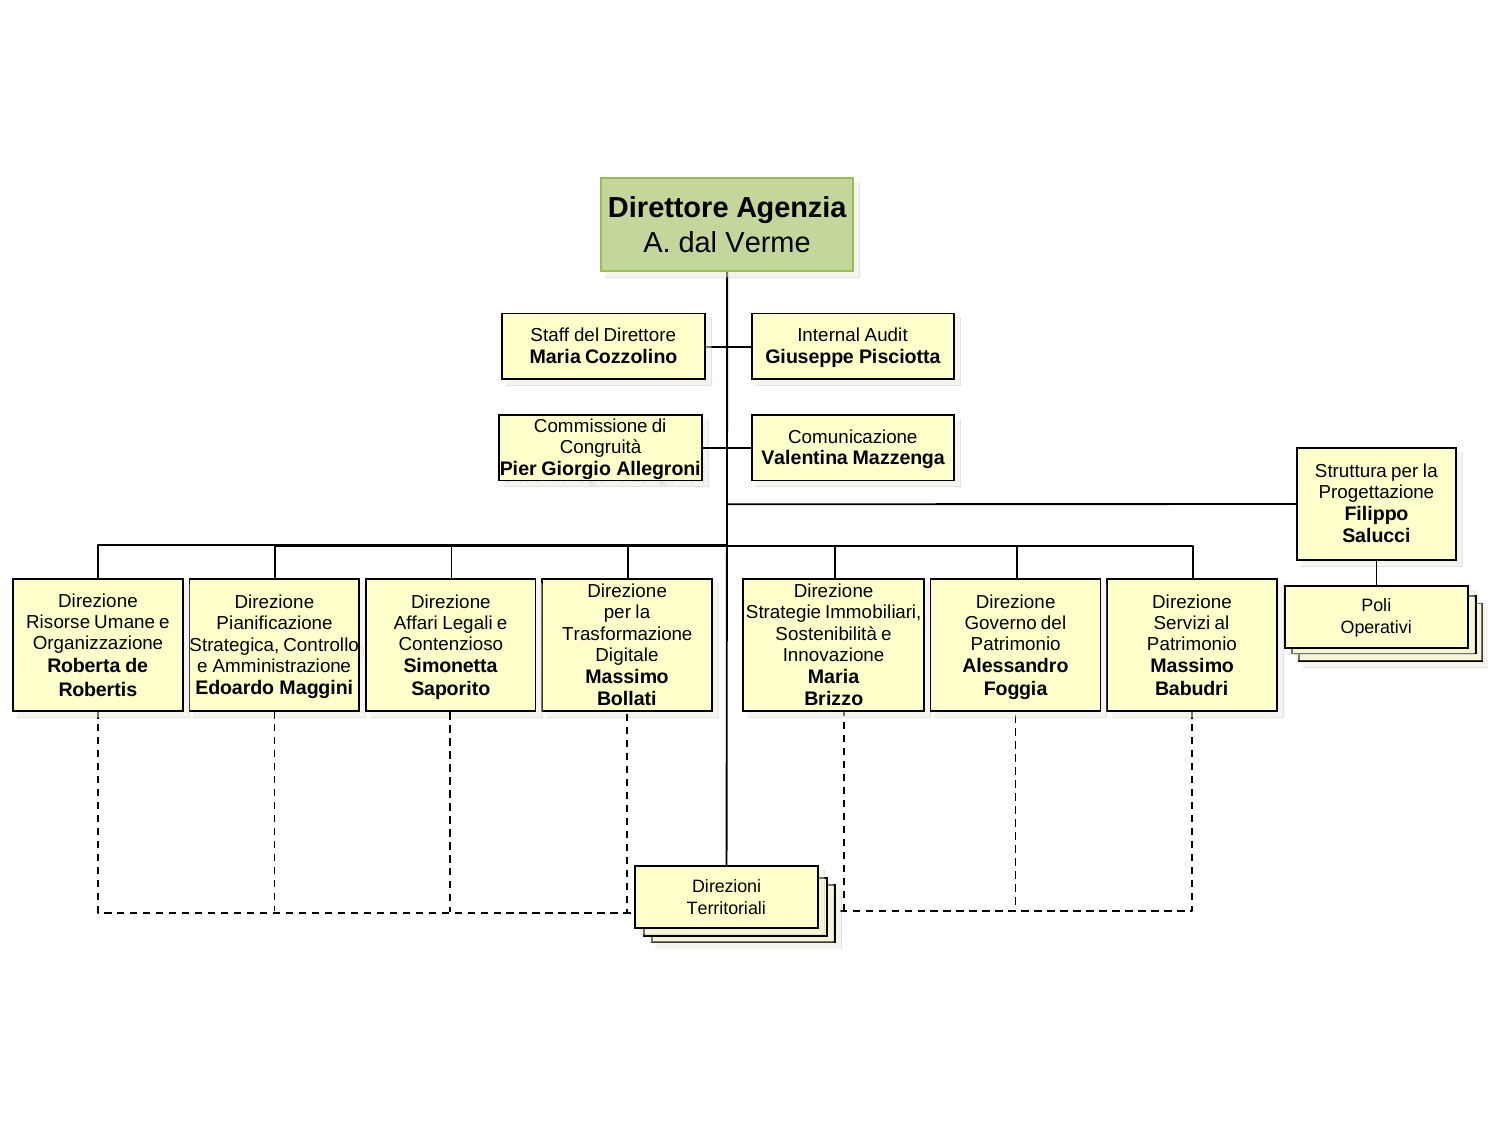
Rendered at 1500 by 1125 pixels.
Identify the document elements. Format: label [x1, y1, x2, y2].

picture [11, 176, 1489, 949]
